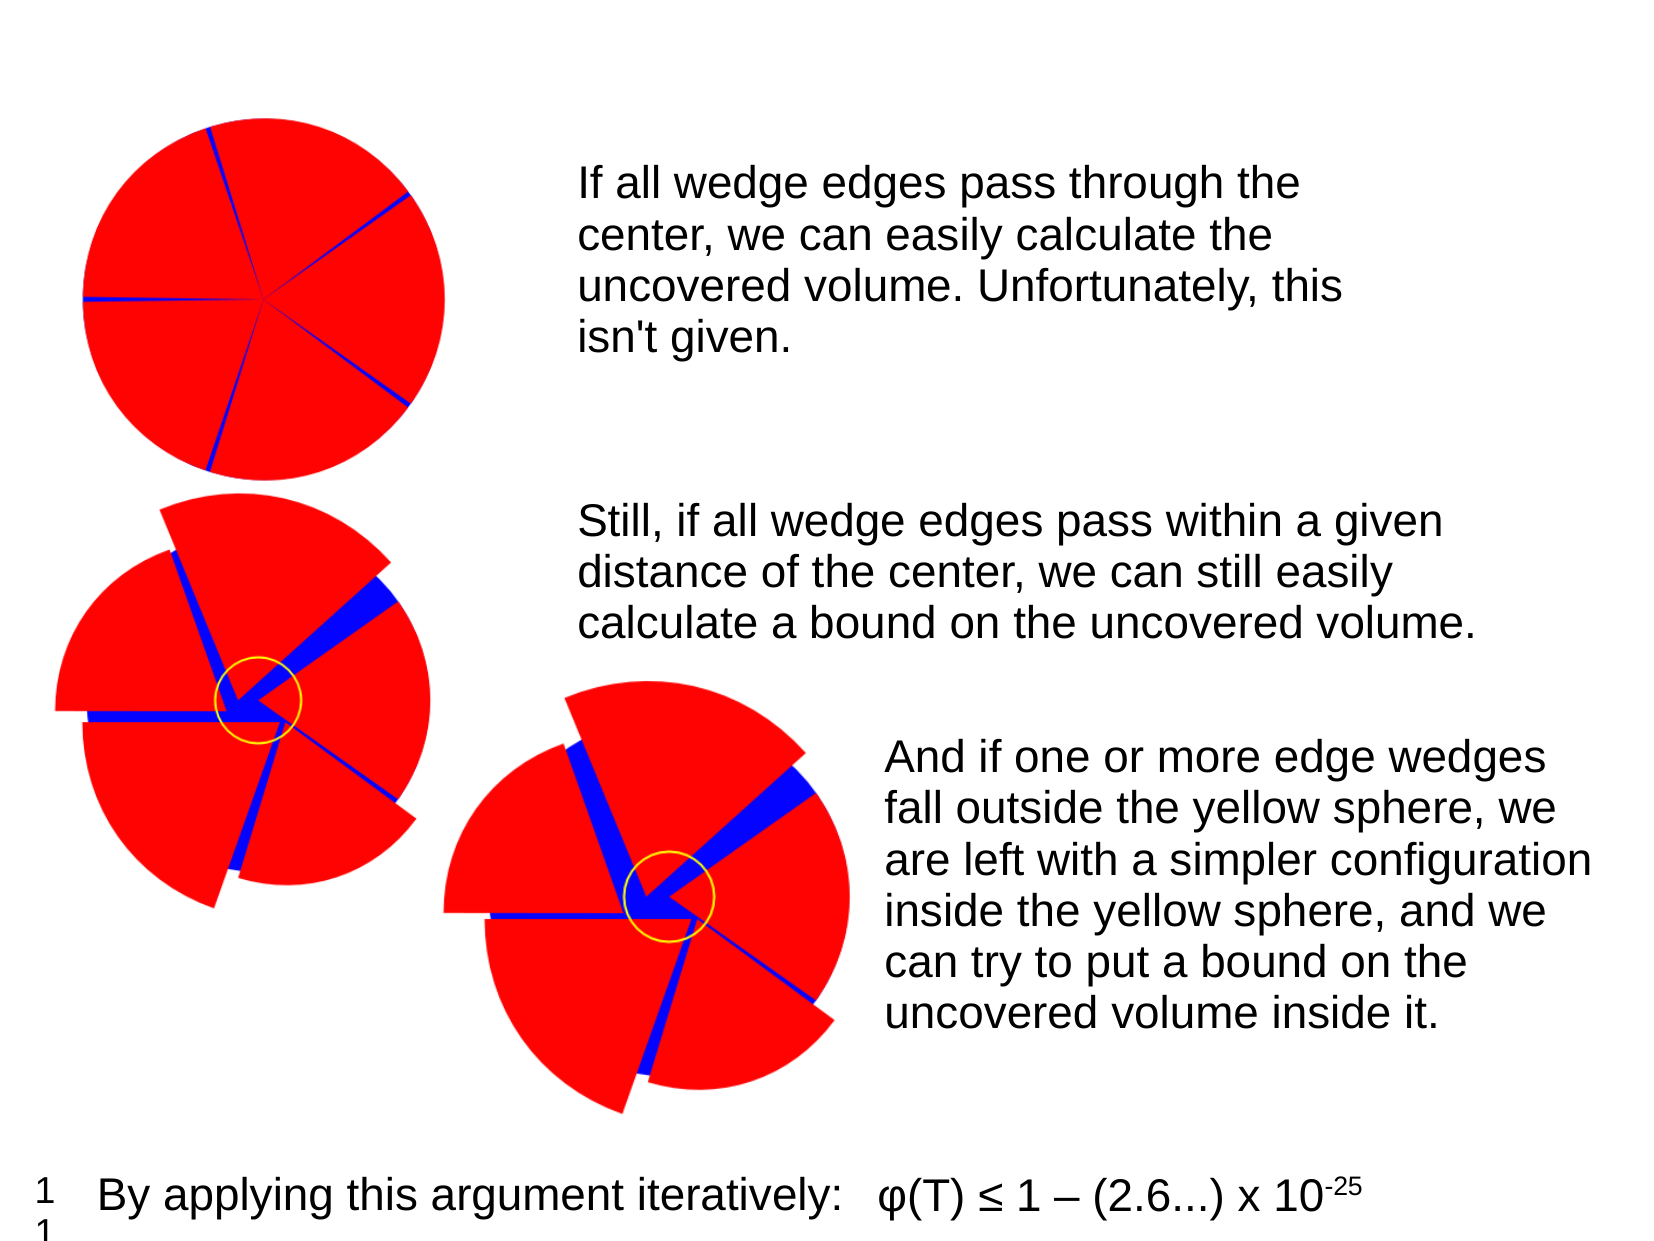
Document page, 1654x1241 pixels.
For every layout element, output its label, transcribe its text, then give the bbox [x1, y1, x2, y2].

text_box 11 [19, 1162, 89, 1220]
text_box Still, if all wedge edges pass within a given distance of the center, we can still easily calculate a bound on the uncovered volume. [562, 487, 1501, 676]
text_box φ(T) ≤ 1 – (2.6...) x 10-25 [862, 1162, 1654, 1238]
picture [47, 112, 858, 1123]
text_box If all wedge edges pass through the center, we can easily calculate the uncovered volume. Unfortunately, this isn't given. [562, 150, 1388, 413]
text_box And if one or more edge wedges fall outside the yellow sphere, we are left with a simpler configuration inside the yellow sphere, and we can try to put a bound on the uncovered volume inside it. [869, 723, 1613, 1047]
text_box By applying this argument iteratively: [82, 1161, 1613, 1238]
